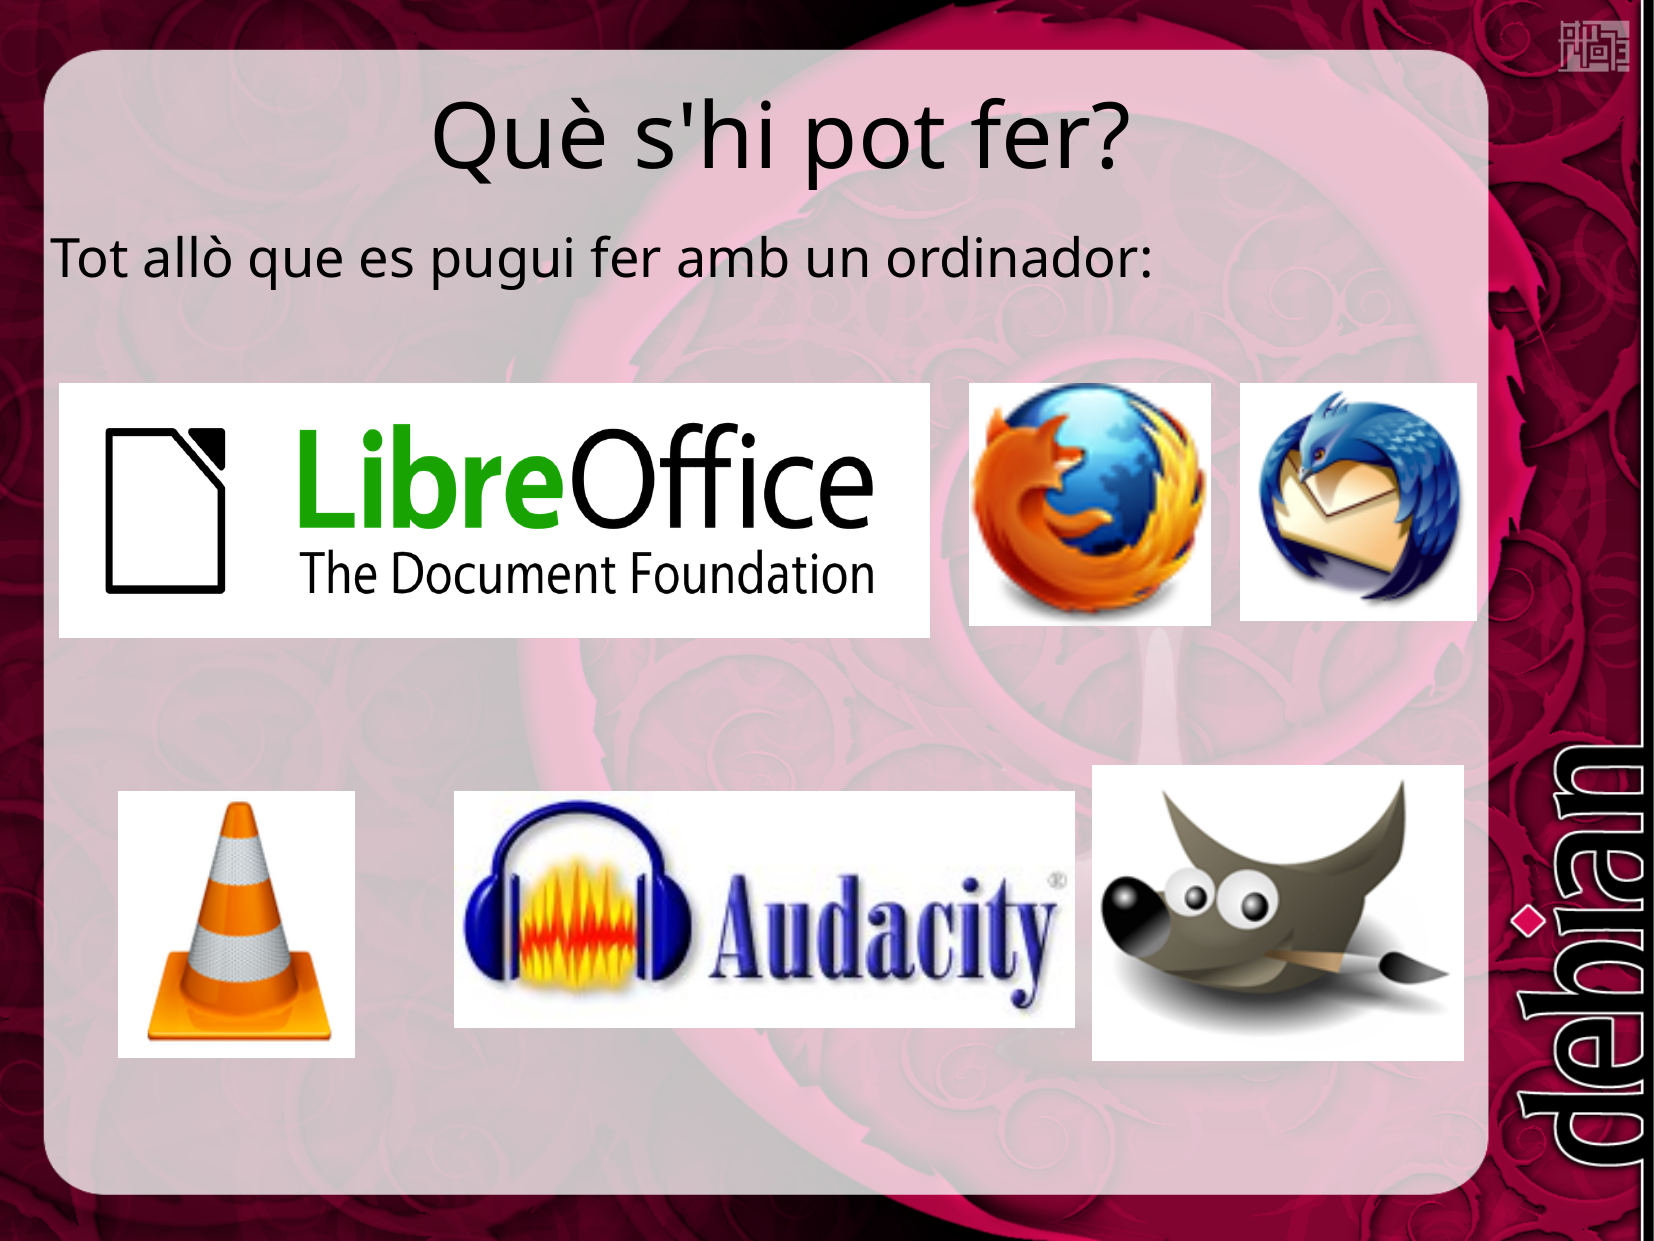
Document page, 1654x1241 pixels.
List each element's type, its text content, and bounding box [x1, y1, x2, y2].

text_box Tot allò que es pugui fer amb un ordinador: [35, 212, 1601, 582]
picture [0, 0, 1654, 1241]
title Què s'hi pot fer? [55, 37, 1359, 212]
